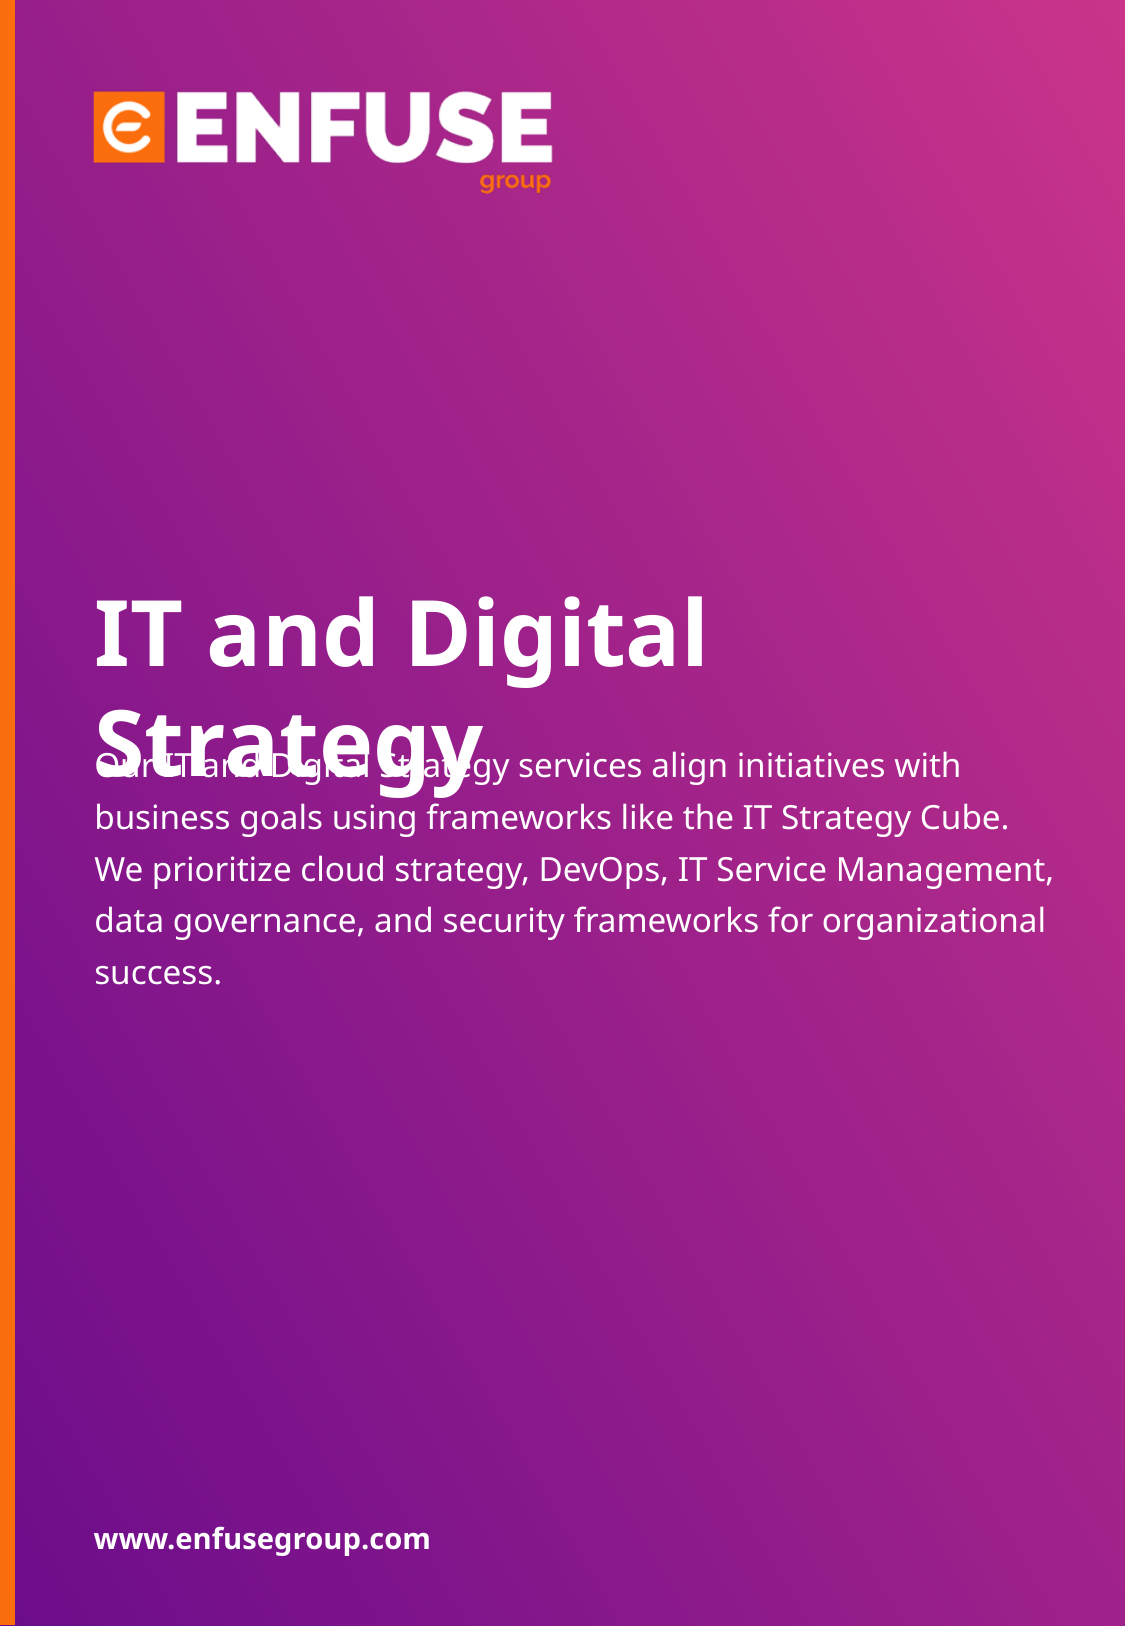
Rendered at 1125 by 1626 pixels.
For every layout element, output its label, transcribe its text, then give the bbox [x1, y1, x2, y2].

text_box Our IT and Digital Strategy services align initiatives with business goals using frameworks like the IT Strategy Cube. We prioritize cloud strategy, DevOps, IT Service Management, data governance, and security frameworks for organizational success. [94, 724, 1066, 921]
text_box IT and Digital Strategy [94, 567, 1036, 694]
